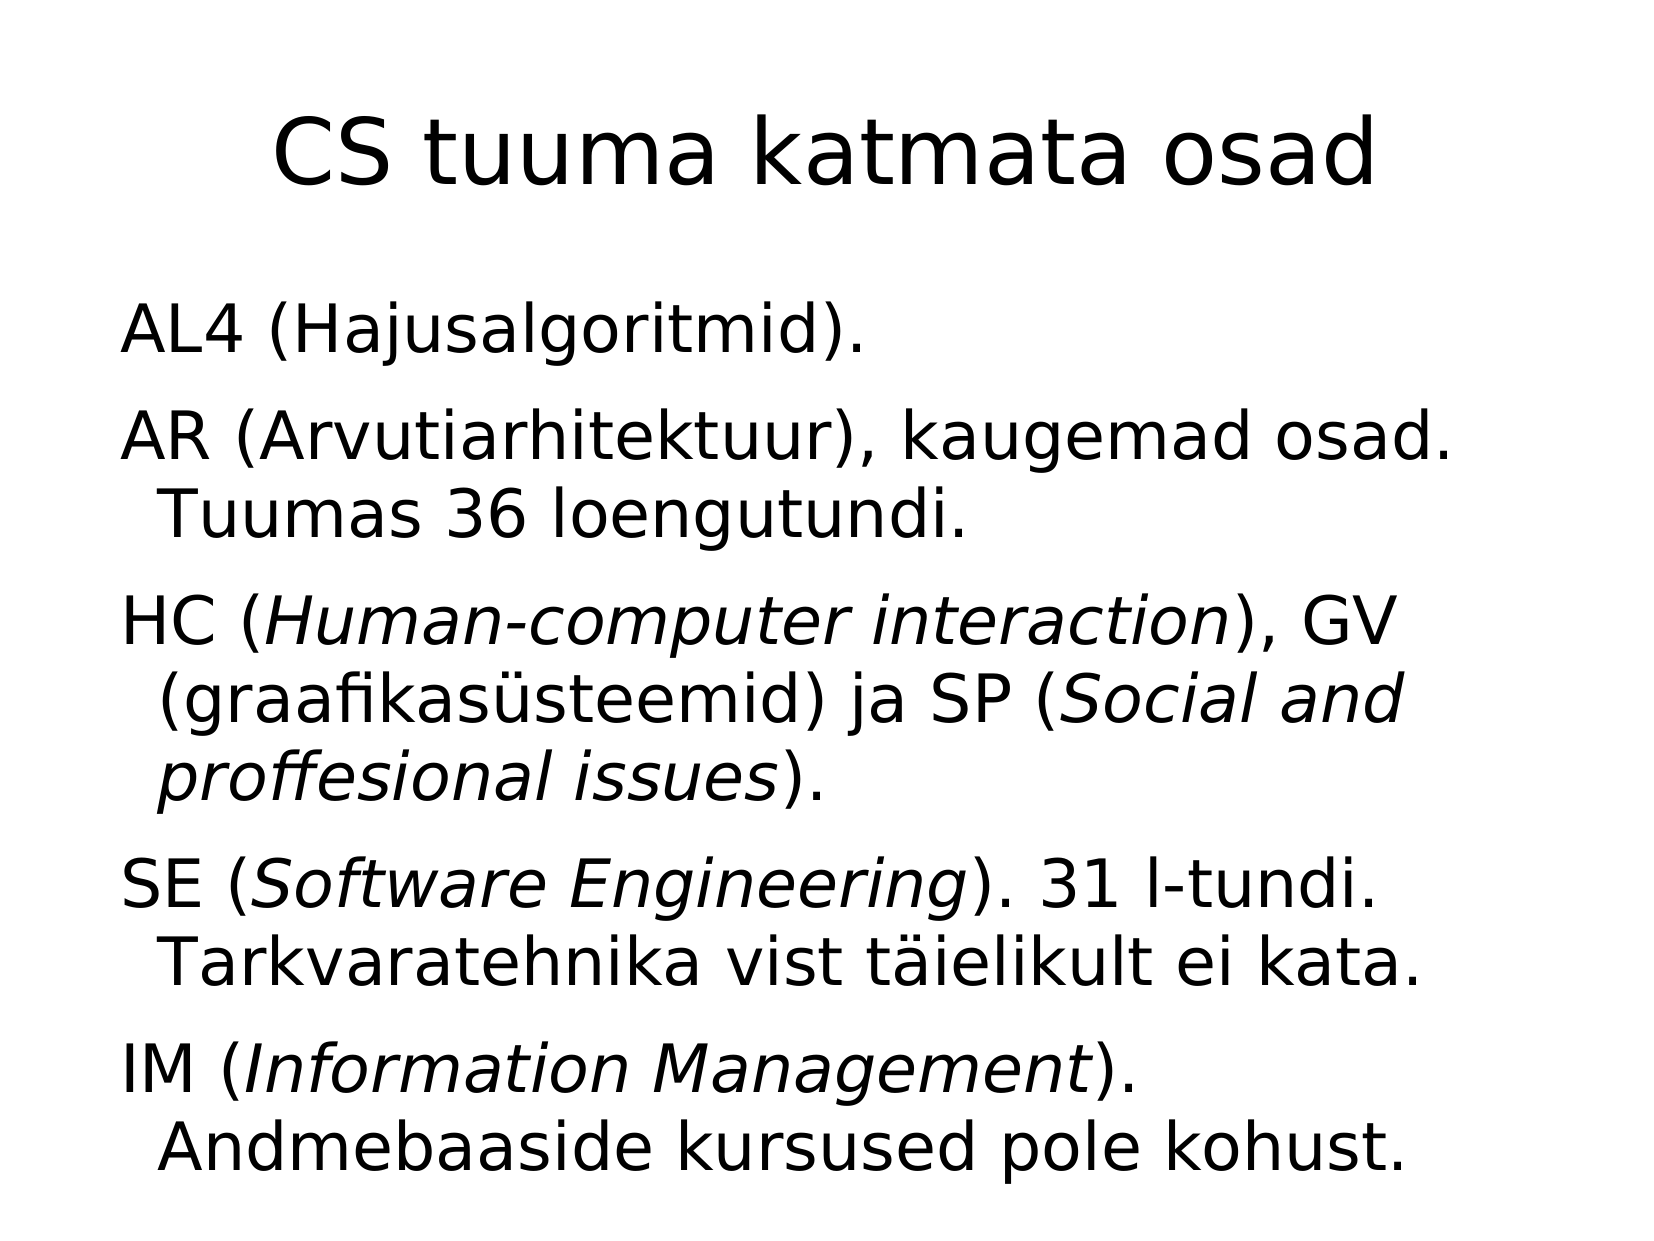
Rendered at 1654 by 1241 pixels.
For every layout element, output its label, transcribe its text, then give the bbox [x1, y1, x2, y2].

list AL4 (Hajusalgoritmid). AR (Arvutiarhitektuur), kaugemad osad. Tuumas 36 loengutundi. HC (Human-computer interaction), GV (graafikasüsteemid) ja SP (Social and proffesional issues). SE (Software Engineering). 31 l-tundi. Tarkvaratehnika vist täielikult ei kata. IM (Information Management). Andmebaaside kursused pole kohust. [82, 290, 1571, 1187]
title CS tuuma katmata osad [82, 49, 1571, 257]
